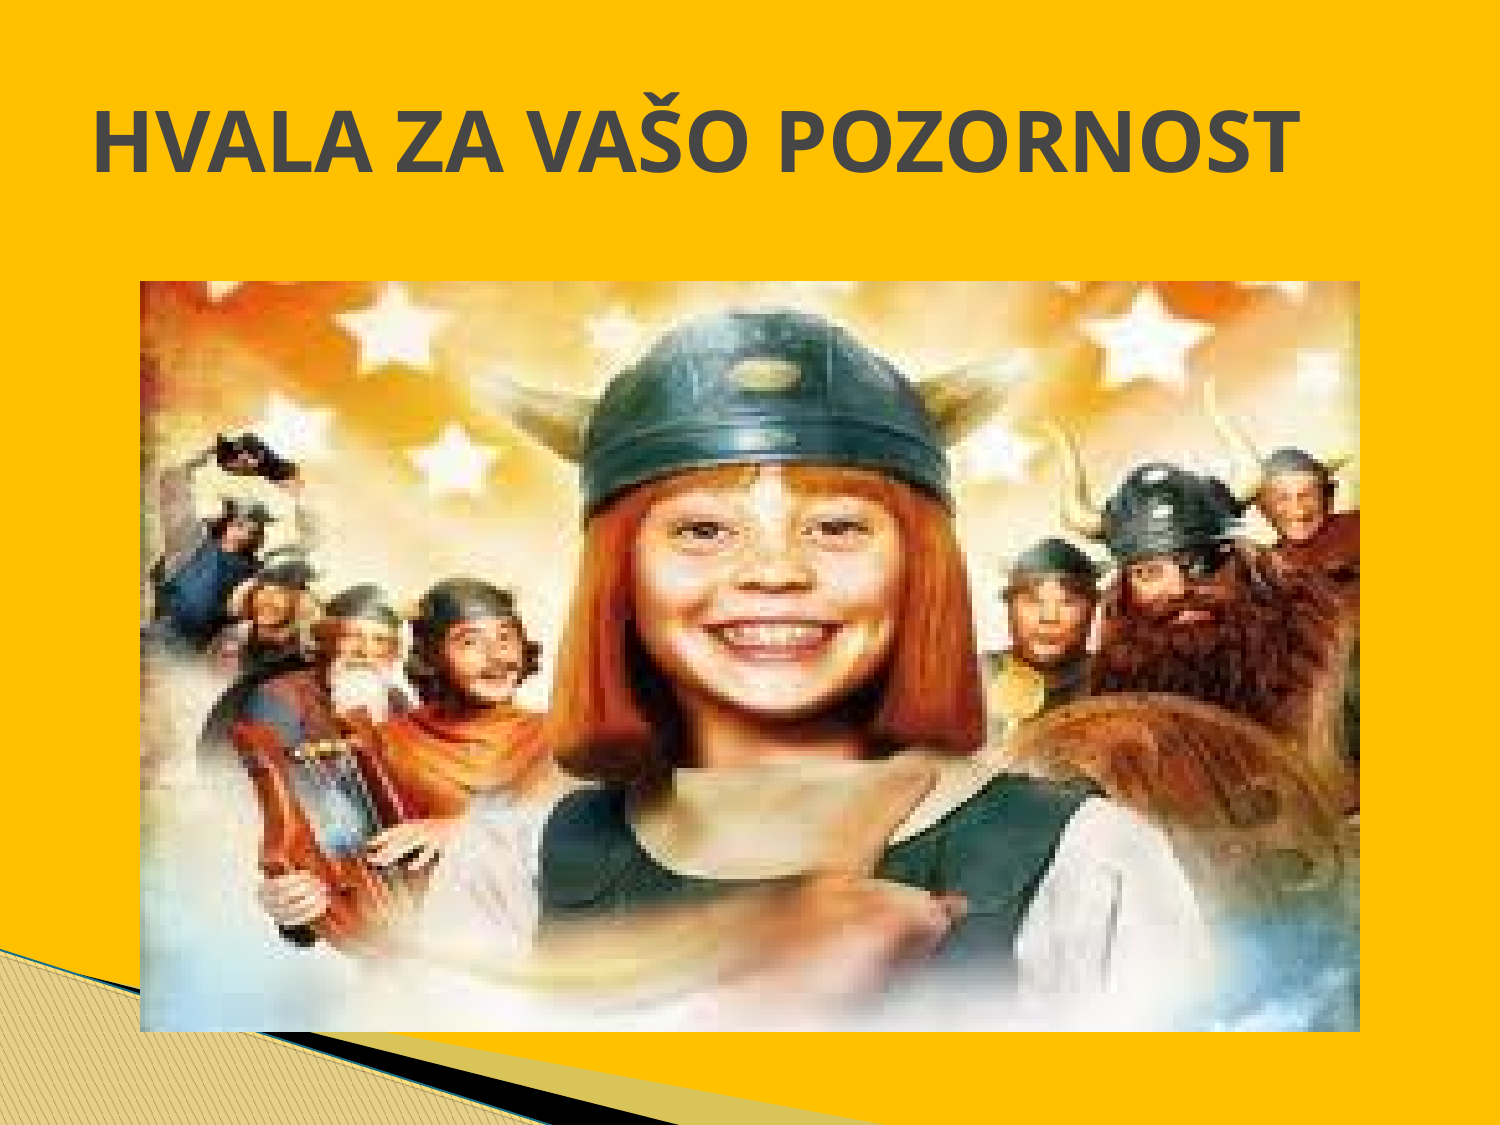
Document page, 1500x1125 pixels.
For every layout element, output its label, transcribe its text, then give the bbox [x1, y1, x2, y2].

title HVALA ZA VAŠO POZORNOST [75, 45, 1425, 233]
picture [140, 281, 1360, 1032]
